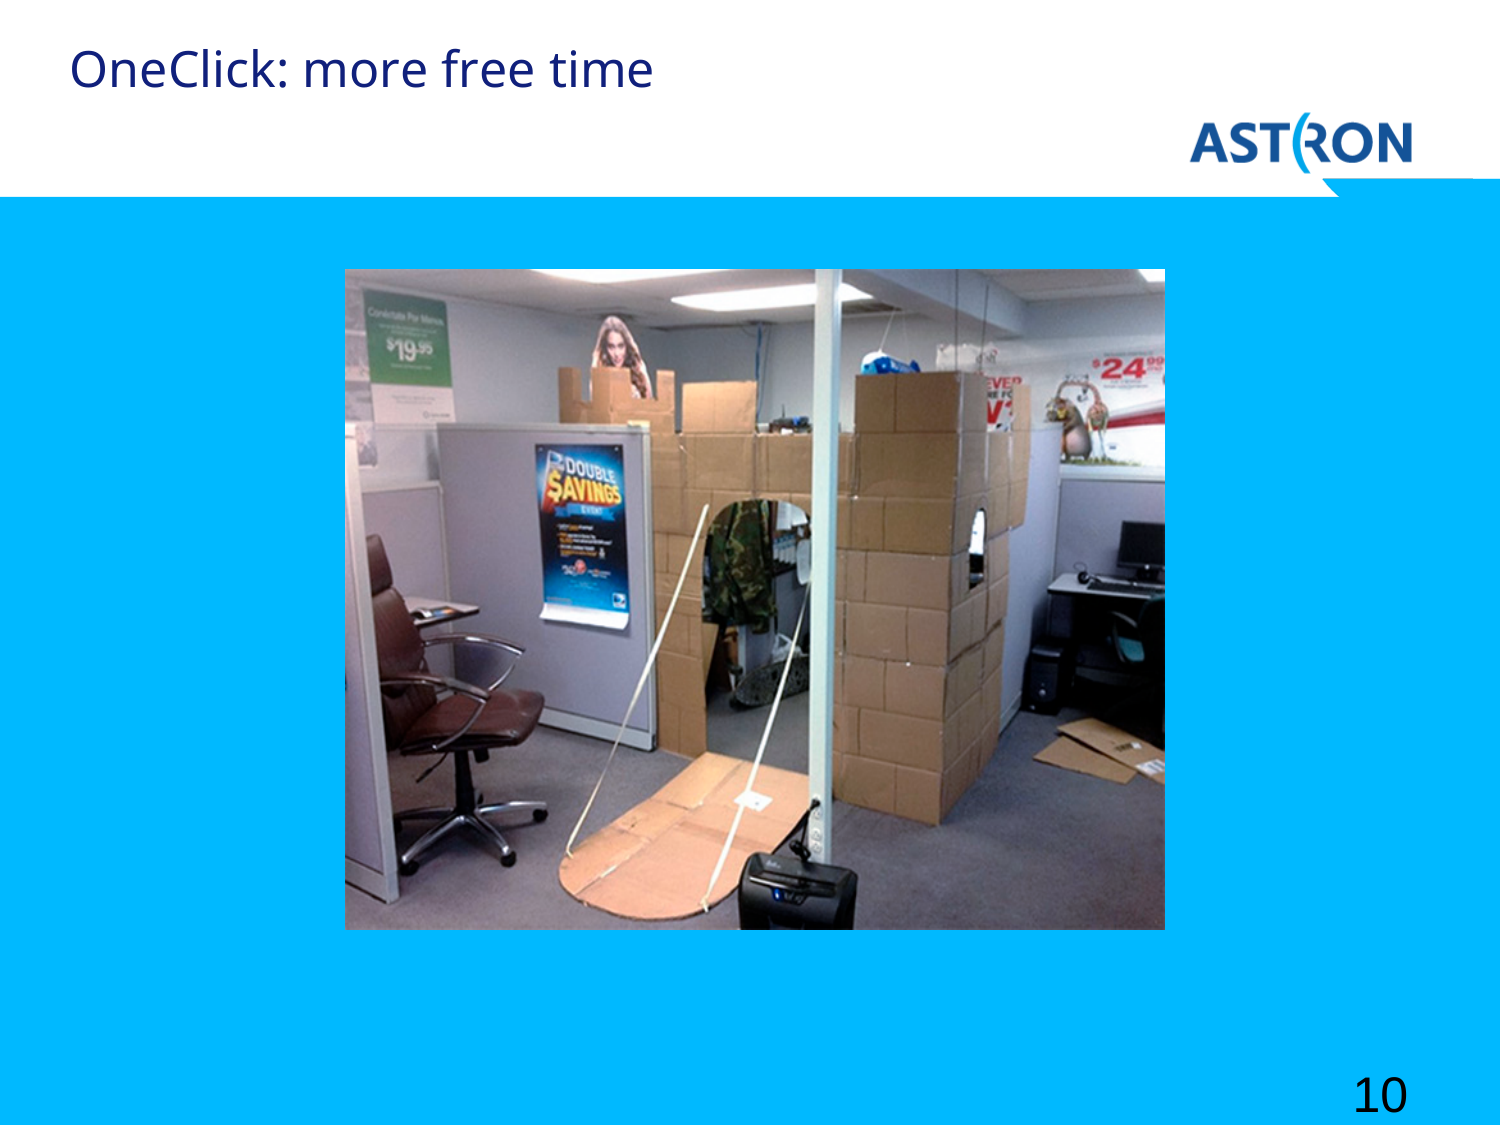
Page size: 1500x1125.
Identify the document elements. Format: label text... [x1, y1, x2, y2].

picture [346, 270, 1164, 929]
picture [0, 0, 1500, 196]
list [70, 262, 1408, 1032]
title OneClick: more free time [69, 37, 1075, 188]
